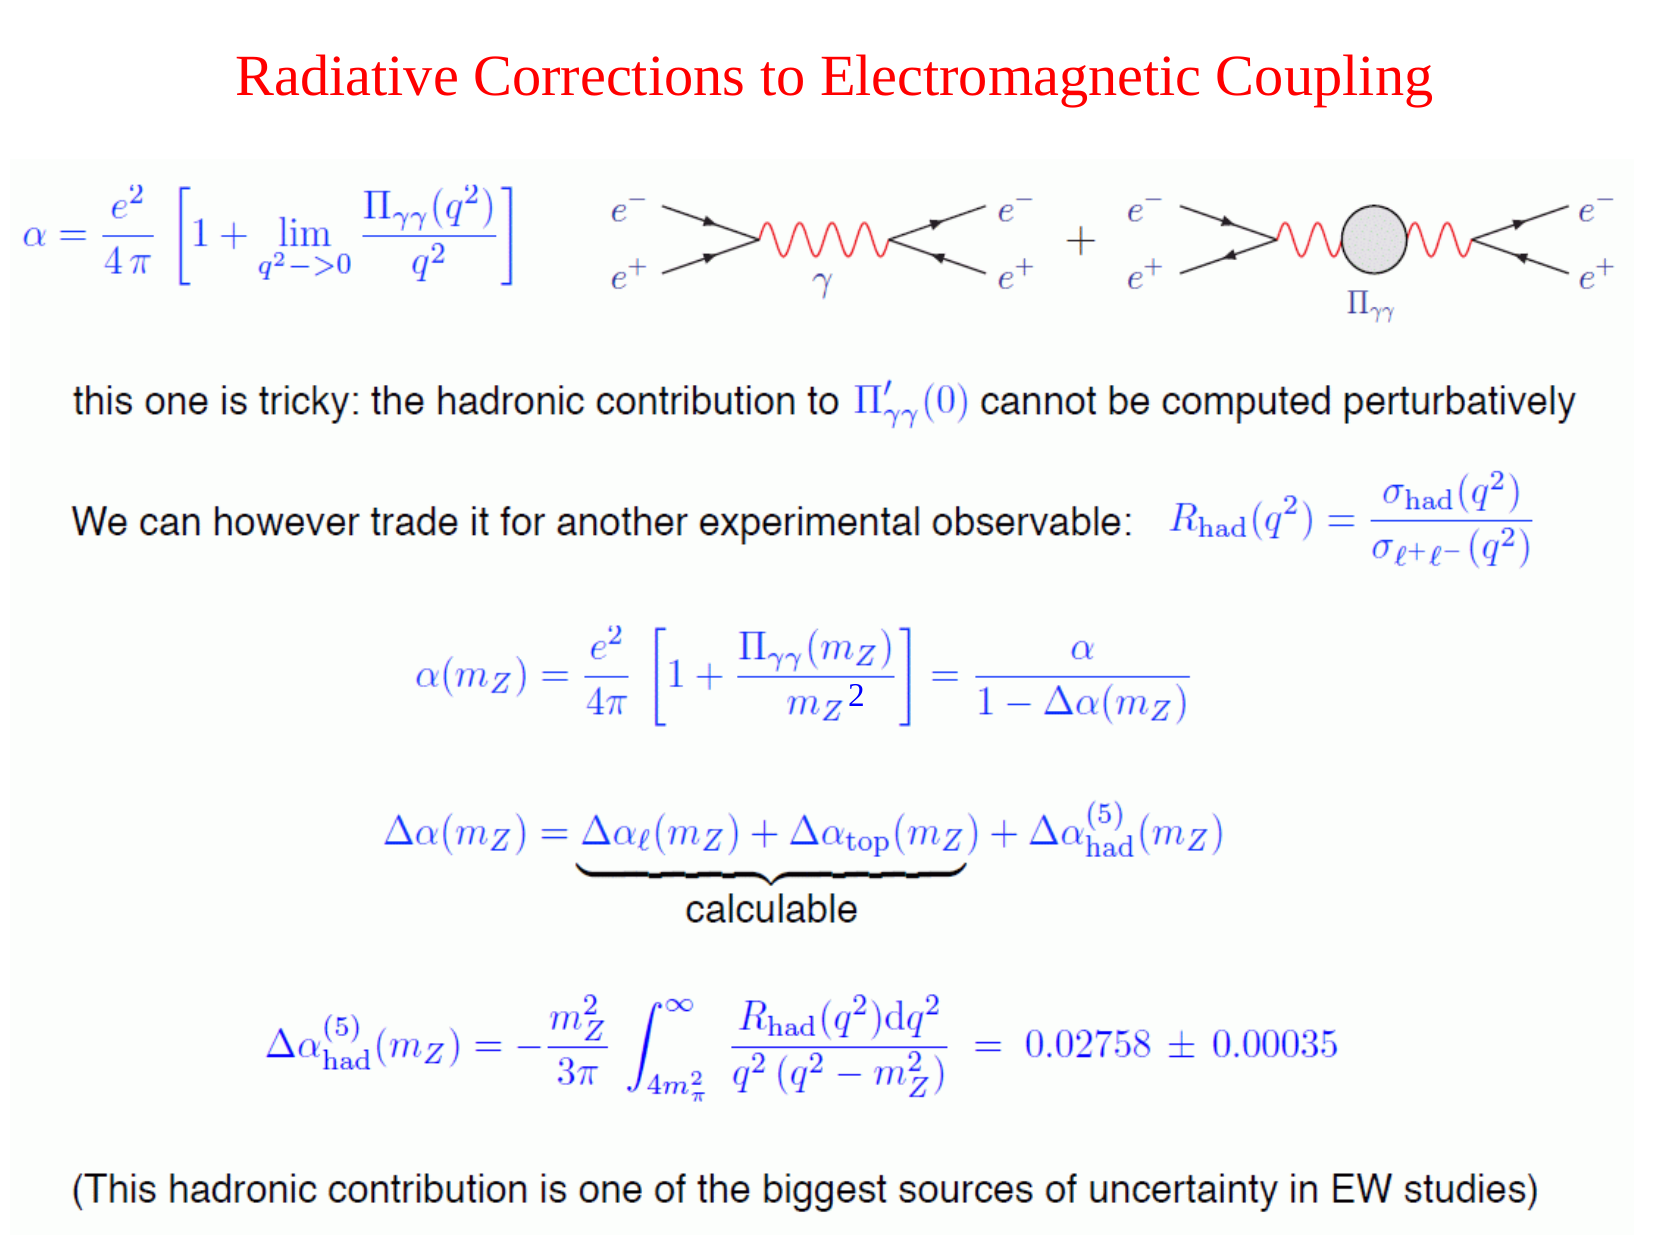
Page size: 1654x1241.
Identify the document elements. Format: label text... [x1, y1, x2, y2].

title Radiative Corrections to Electromagnetic Coupling [128, 4, 1541, 149]
picture [10, 159, 1634, 1235]
text_box 2 [848, 676, 896, 762]
